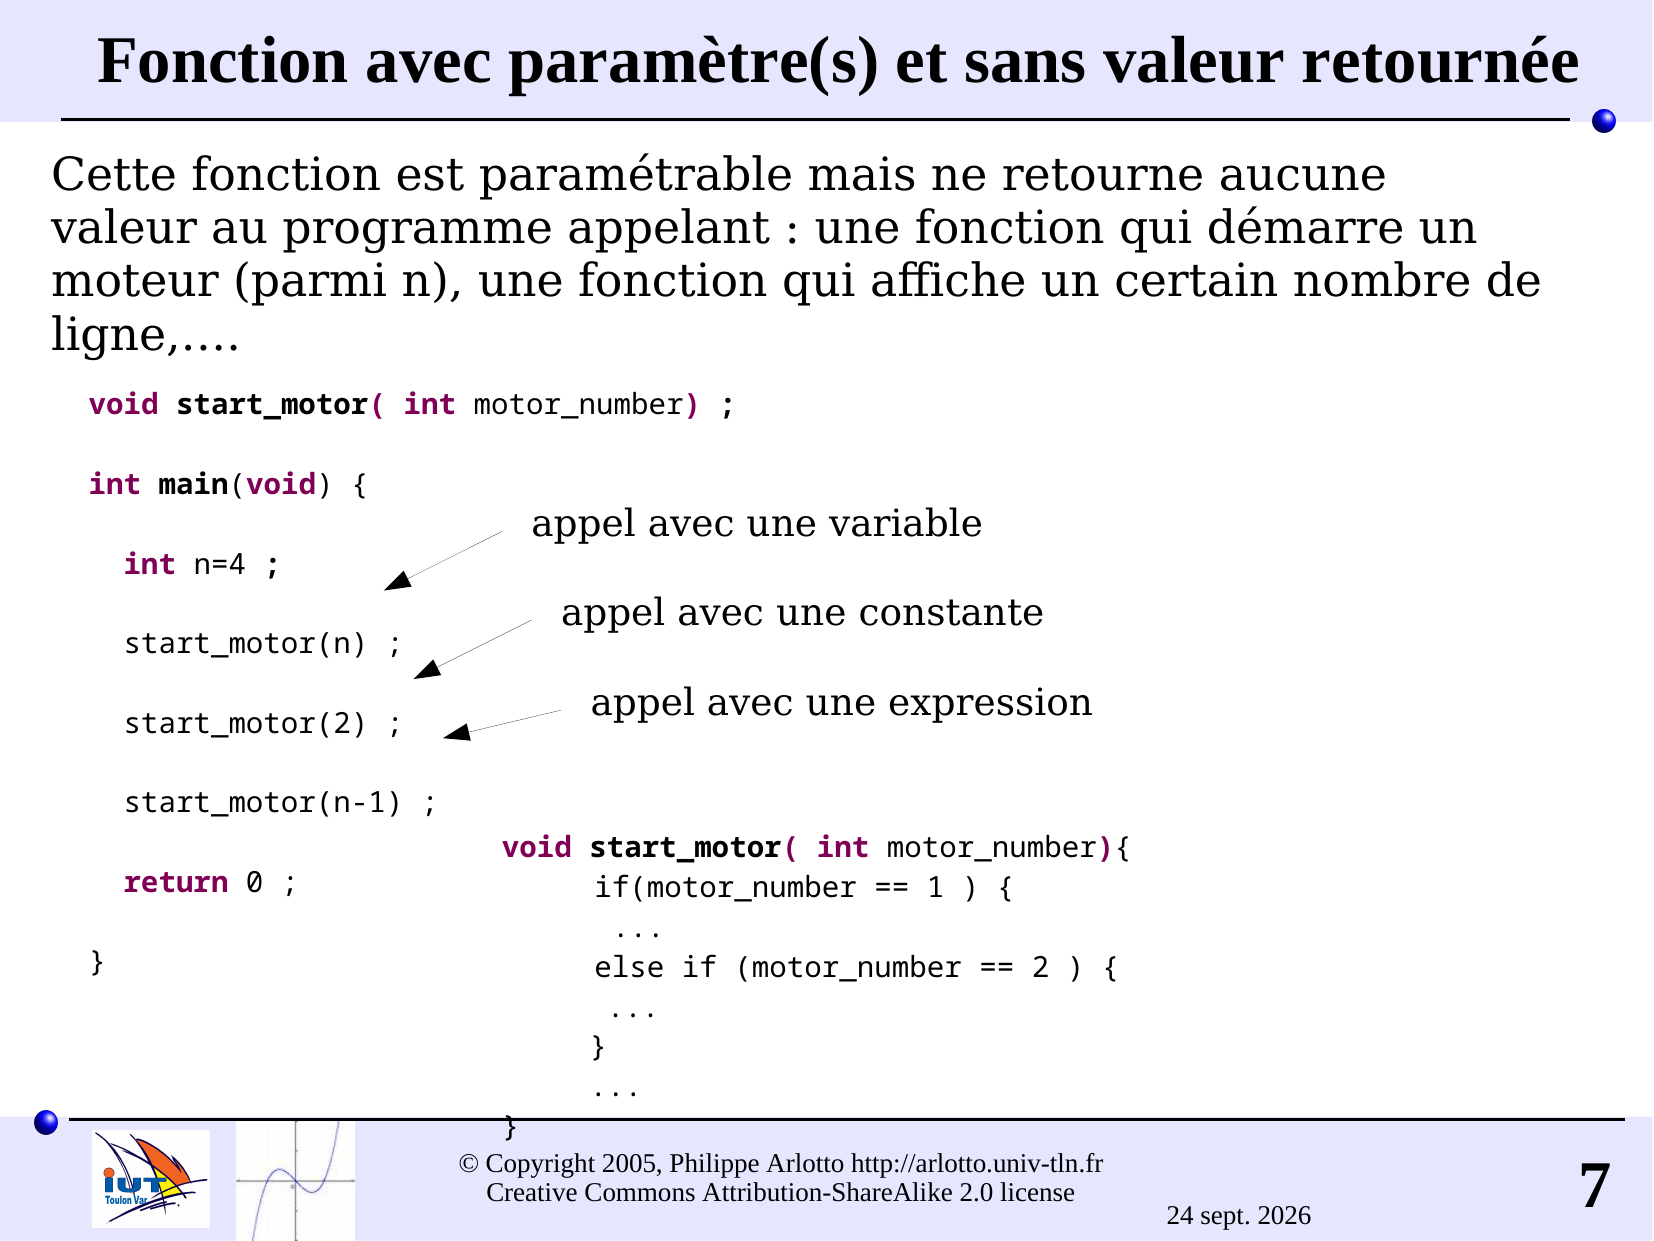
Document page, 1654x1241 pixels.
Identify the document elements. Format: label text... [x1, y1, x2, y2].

text_box appel avec une expression [590, 680, 1182, 768]
text_box appel avec une variable [531, 501, 1034, 562]
text_box appel avec une constante [561, 590, 1063, 650]
text_box Cette fonction est paramétrable mais ne retourne aucune valeur au programme appelant : une fonction qui démarre un moteur (parmi n), une fonction qui affiche un certain nombre de ligne,…. [51, 147, 1546, 361]
text_box void start_motor( int motor_number) ; int main(void) { int n=4 ; start_motor(n) ; start_motor(2) ; start_motor(n-1) ; return 0 ; } [88, 383, 739, 898]
picture [236, 1121, 355, 1241]
text_box void start_motor( int motor_number){ if(motor_number == 1 ) { ... else if (motor_number == 2 ) { ... } ... } [501, 826, 1241, 1101]
title Fonction avec paramètre(s) et sans valeur retournée [95, 14, 1585, 107]
